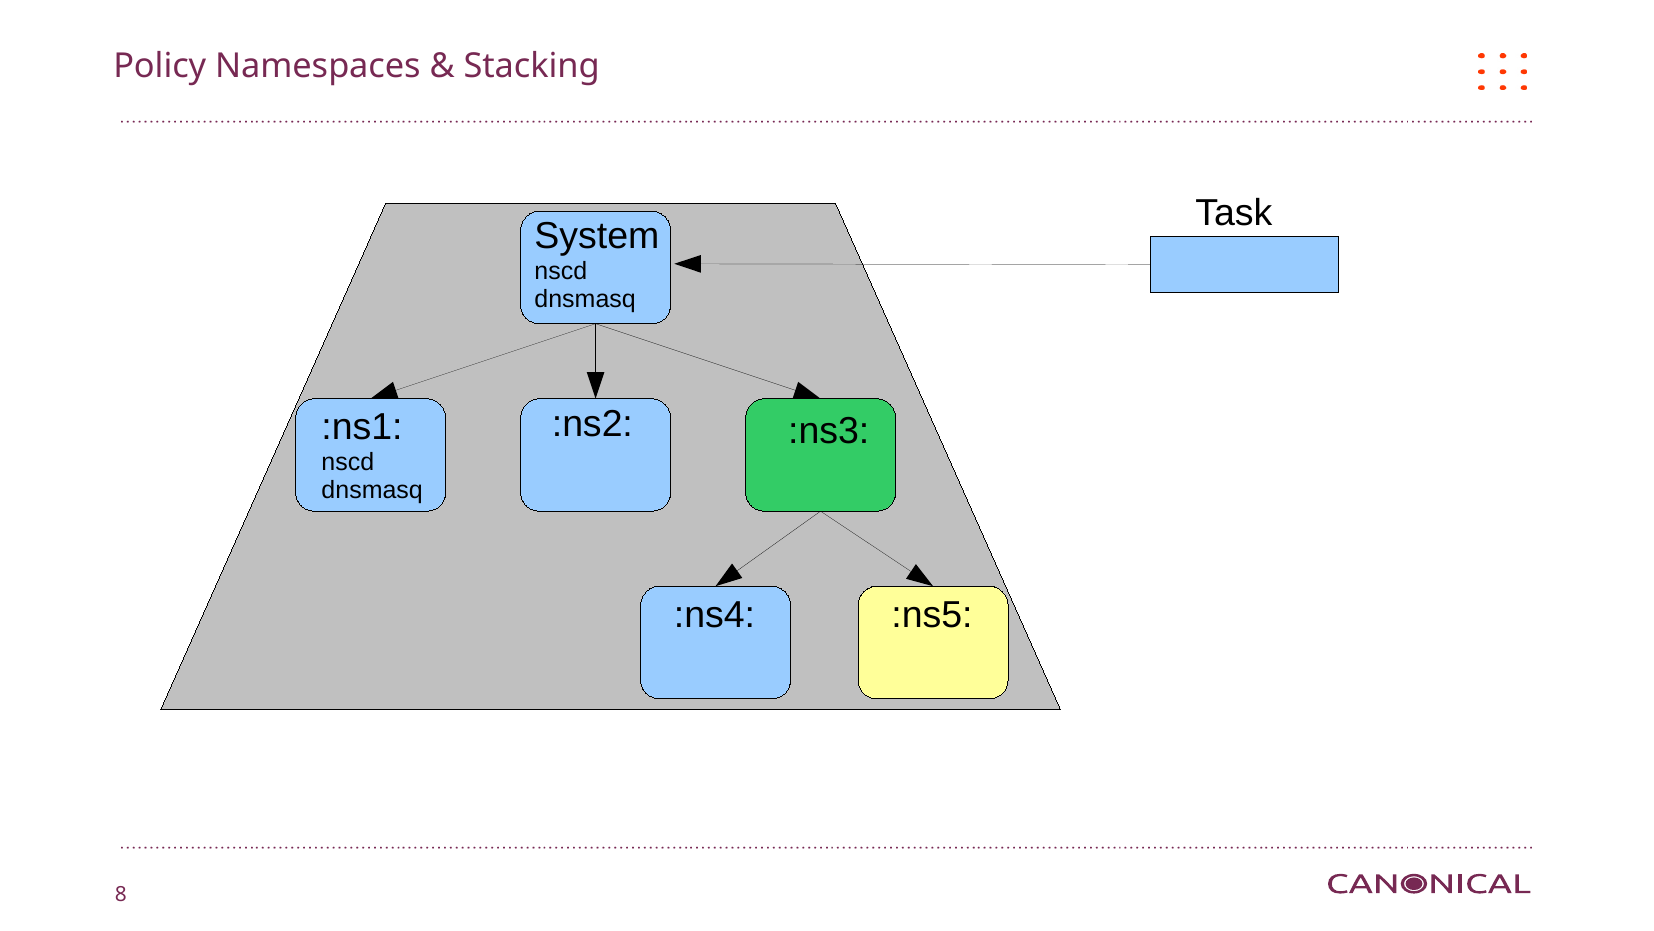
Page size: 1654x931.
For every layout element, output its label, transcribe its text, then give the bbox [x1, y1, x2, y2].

text_box Task [1180, 183, 1288, 241]
text_box :ns1: nscd dnsmasq [306, 398, 439, 512]
text_box [1150, 236, 1339, 293]
text_box :ns2: [537, 394, 649, 452]
text_box System nscd dnsmasq [519, 207, 675, 321]
picture [1478, 53, 1527, 90]
picture [111, 119, 1533, 124]
text_box [160, 203, 1061, 710]
picture [111, 845, 1533, 851]
title Policy Namespaces & Stacking [113, 48, 1382, 81]
text_box :ns5: [876, 585, 988, 643]
text_box :ns3: [773, 401, 885, 459]
text_box :ns4: [659, 586, 771, 643]
